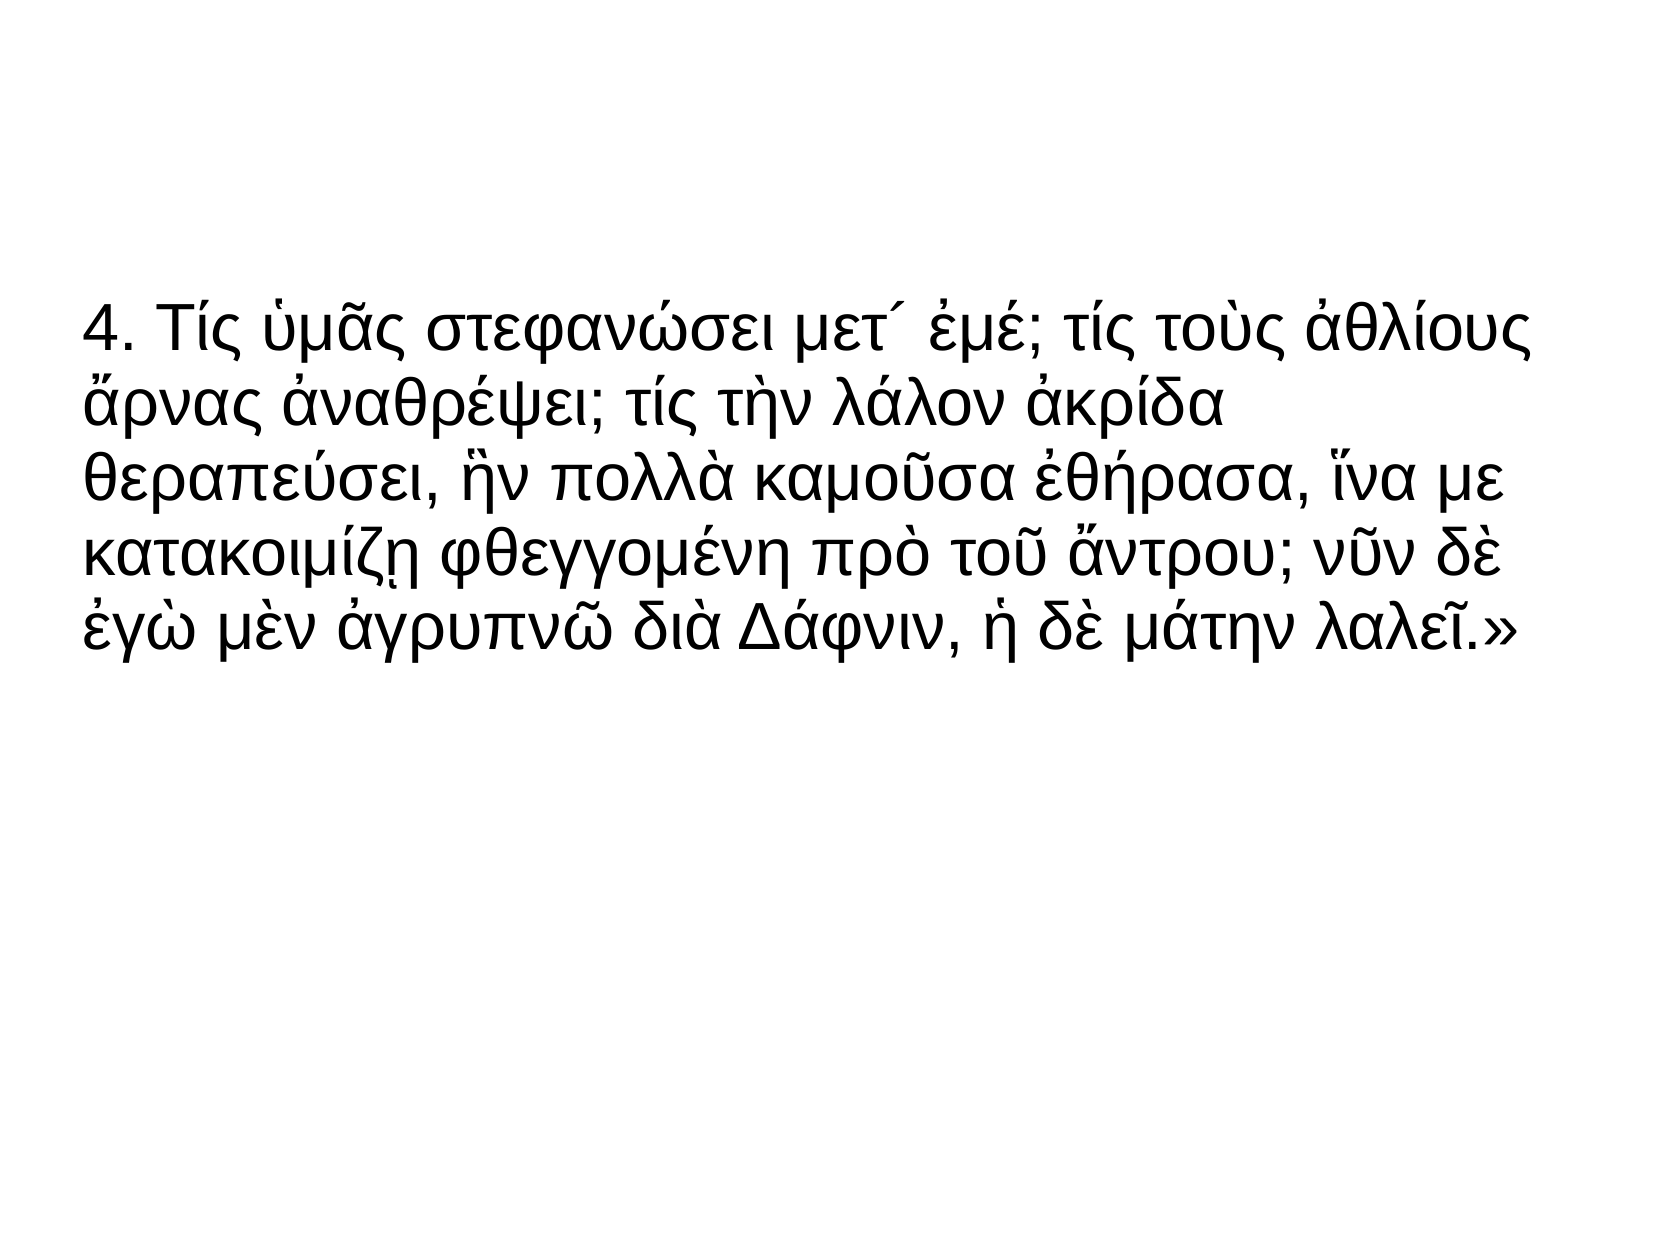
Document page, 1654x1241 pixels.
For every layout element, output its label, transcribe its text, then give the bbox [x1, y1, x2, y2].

list 4. Τίς ὑμᾶς στεφανώσει μετ´ ἐμέ; τίς τοὺς ἀθλίους ἄρνας ἀναθρέψει; τίς τὴν λάλον ἀκρίδα θεραπεύσει, ἣν πολλὰ καμοῦσα ἐθήρασα, ἵνα με κατακοιμίζῃ φθεγγομένη πρὸ τοῦ ἄντρου; νῦν δὲ ἐγὼ μὲν ἀγρυπνῶ διὰ Δάφνιν, ἡ δὲ μάτην λαλεῖ.» [82, 290, 1571, 1109]
